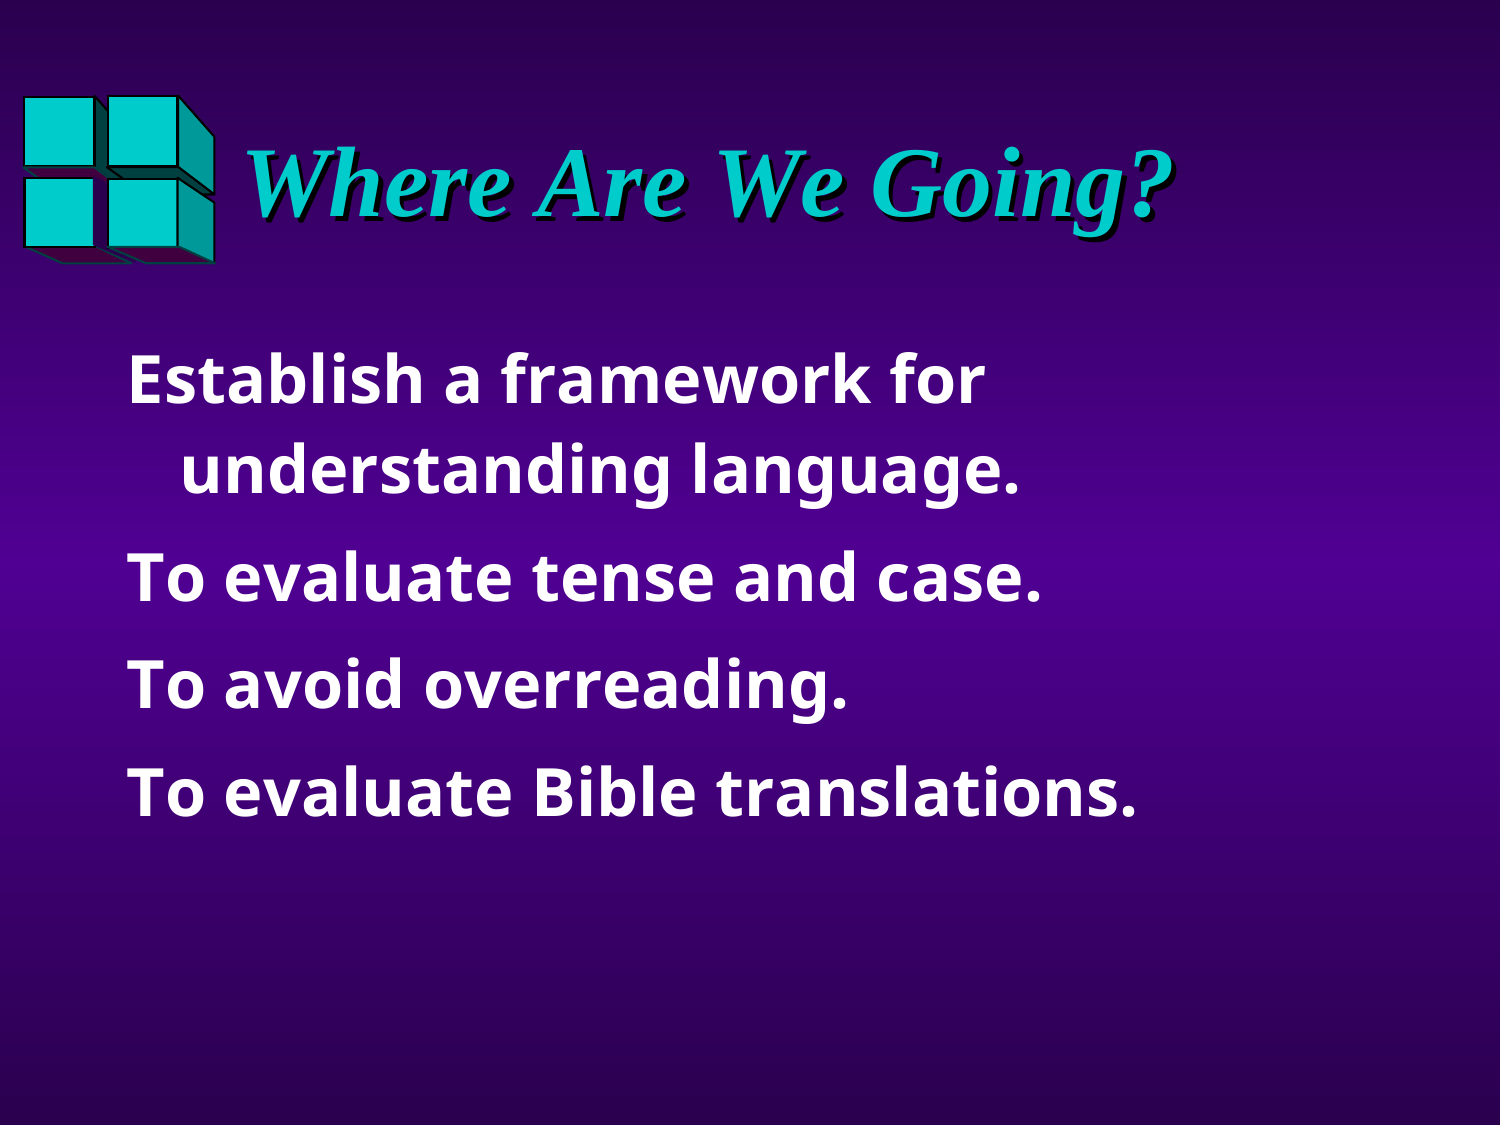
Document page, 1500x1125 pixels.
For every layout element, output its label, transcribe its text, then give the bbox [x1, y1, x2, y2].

list Establish a framework for understanding language. To evaluate tense and case. To avoid overreading. To evaluate Bible translations. [112, 324, 1388, 1001]
title Where Are We Going? [224, 78, 1388, 288]
